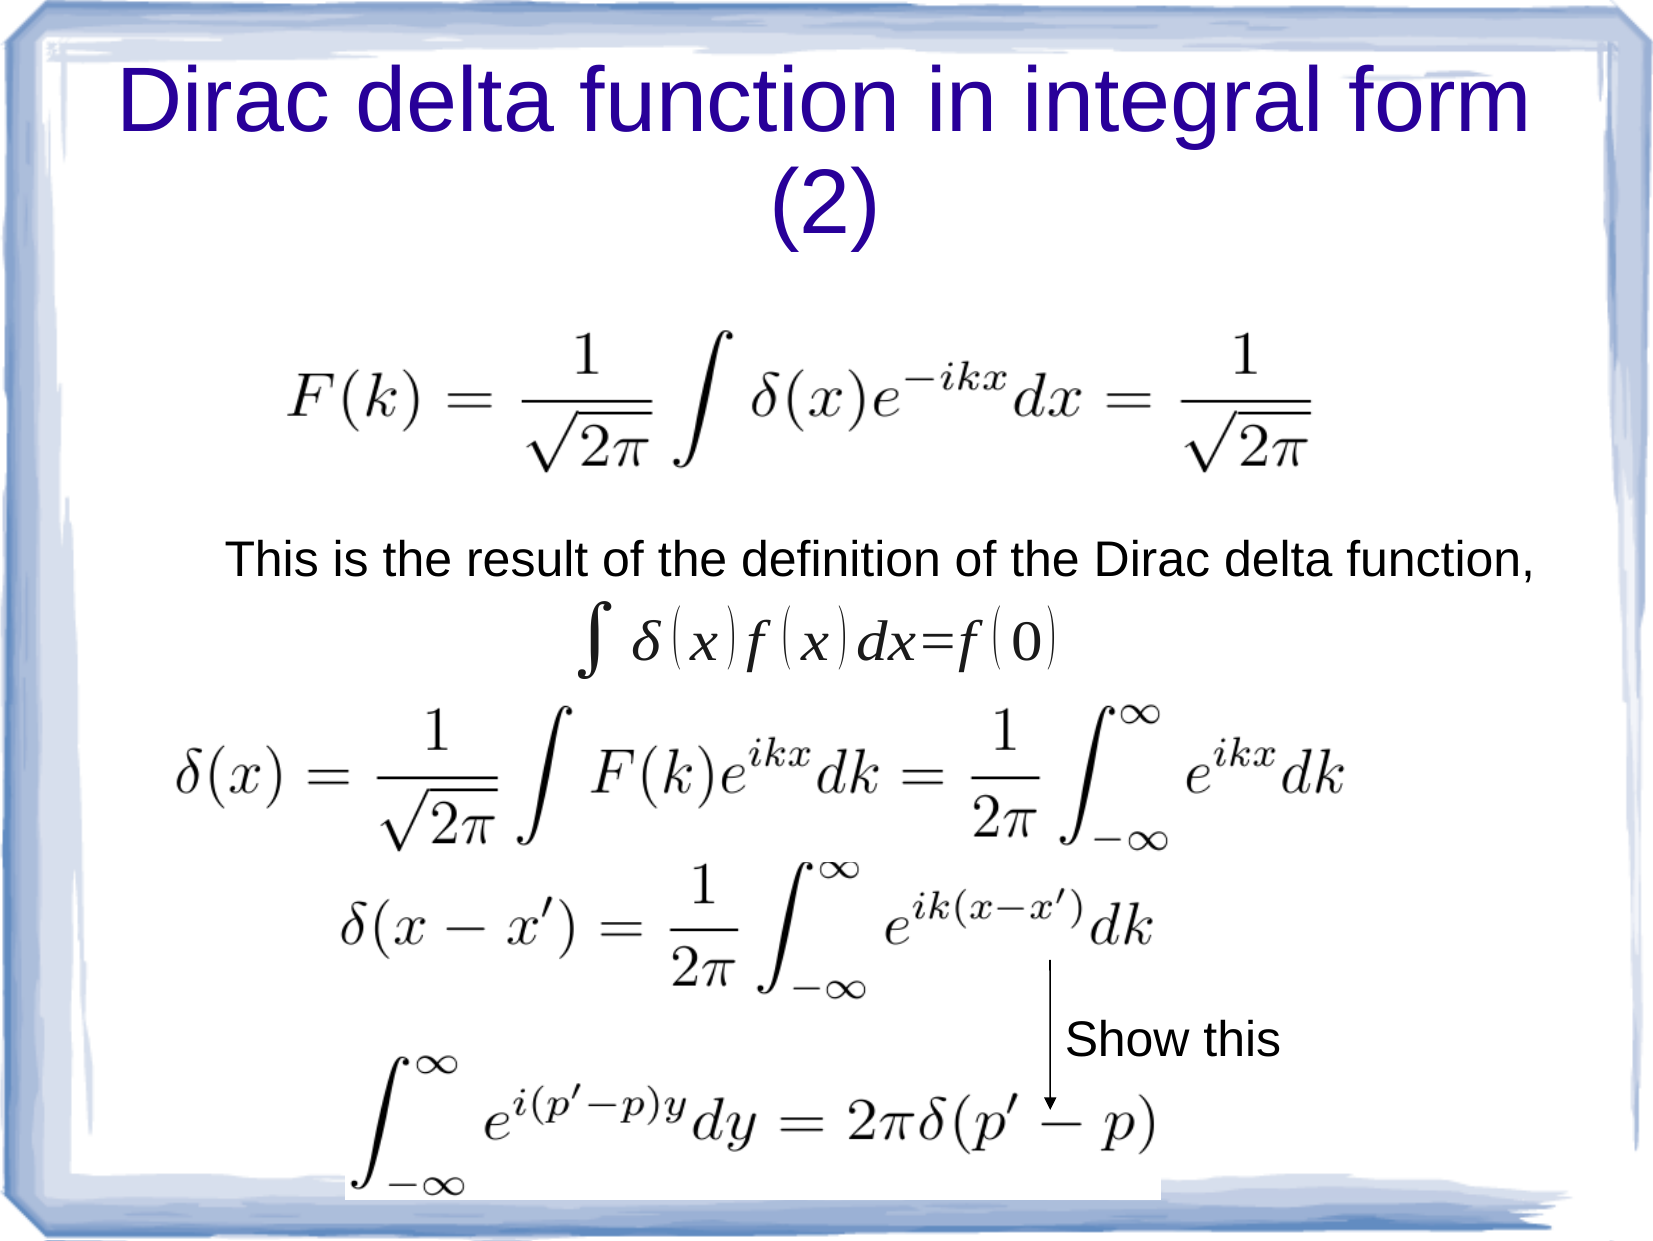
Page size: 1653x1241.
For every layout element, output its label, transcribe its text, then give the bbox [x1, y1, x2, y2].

picture [0, 0, 1653, 1241]
text_box This is the result of the definition of the Dirac delta function, [209, 524, 1576, 596]
title Dirac delta function in integral form (2) [82, 49, 1569, 255]
chart [552, 595, 1080, 683]
text_box Show this [1050, 1004, 1591, 1076]
